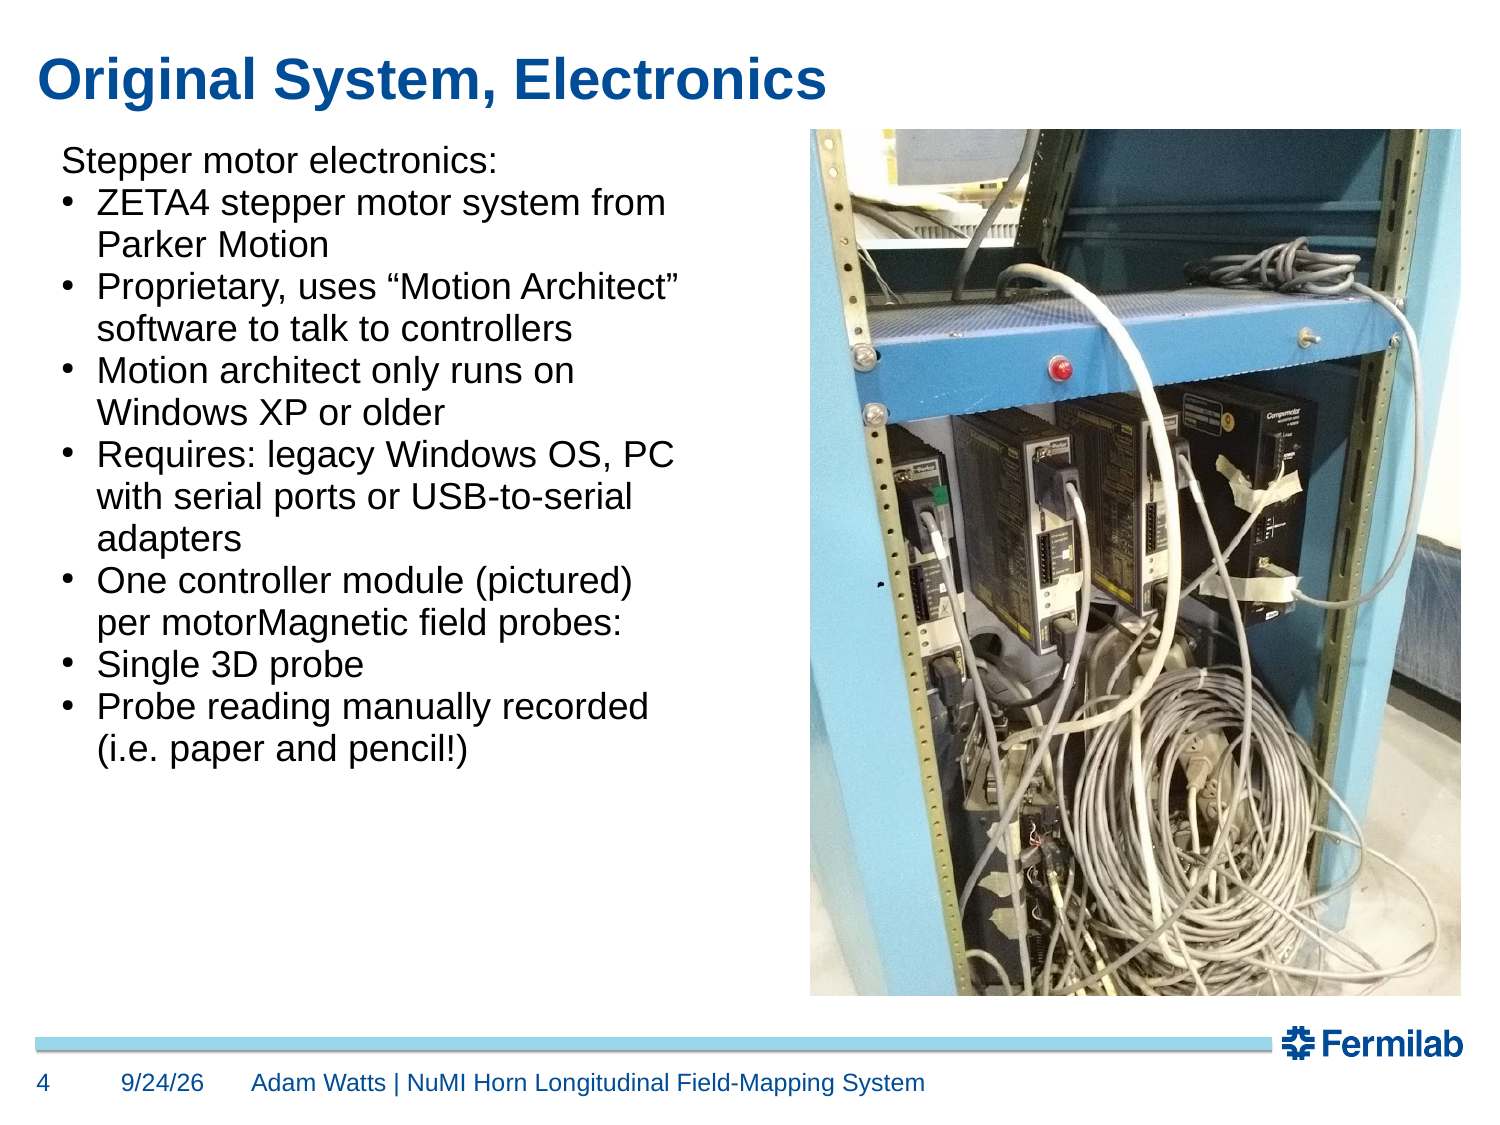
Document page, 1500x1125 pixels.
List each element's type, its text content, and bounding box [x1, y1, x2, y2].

slide_number 9/19/19 [120, 1066, 232, 1107]
picture [1282, 1026, 1463, 1060]
picture [810, 129, 1461, 996]
slide_number <number> [36, 1066, 105, 1106]
footer Adam Watts | NuMI Horn Longitudinal Field-Mapping System [251, 1066, 1279, 1107]
title Original System, Electronics [37, 41, 1463, 112]
text_box Stepper motor electronics: ZETA4 stepper motor system from Parker Motion Proprietary, uses “Motion Architect” software to talk to controllers Motion architect only runs on Windows XP or older Requires: legacy Windows OS, PC with serial ports or USB-to-serial adapters One controller module (pictured) per motorMagnetic field probes: Single 3D probe Probe reading manually recorded (i.e. paper and pencil!) [46, 131, 706, 961]
